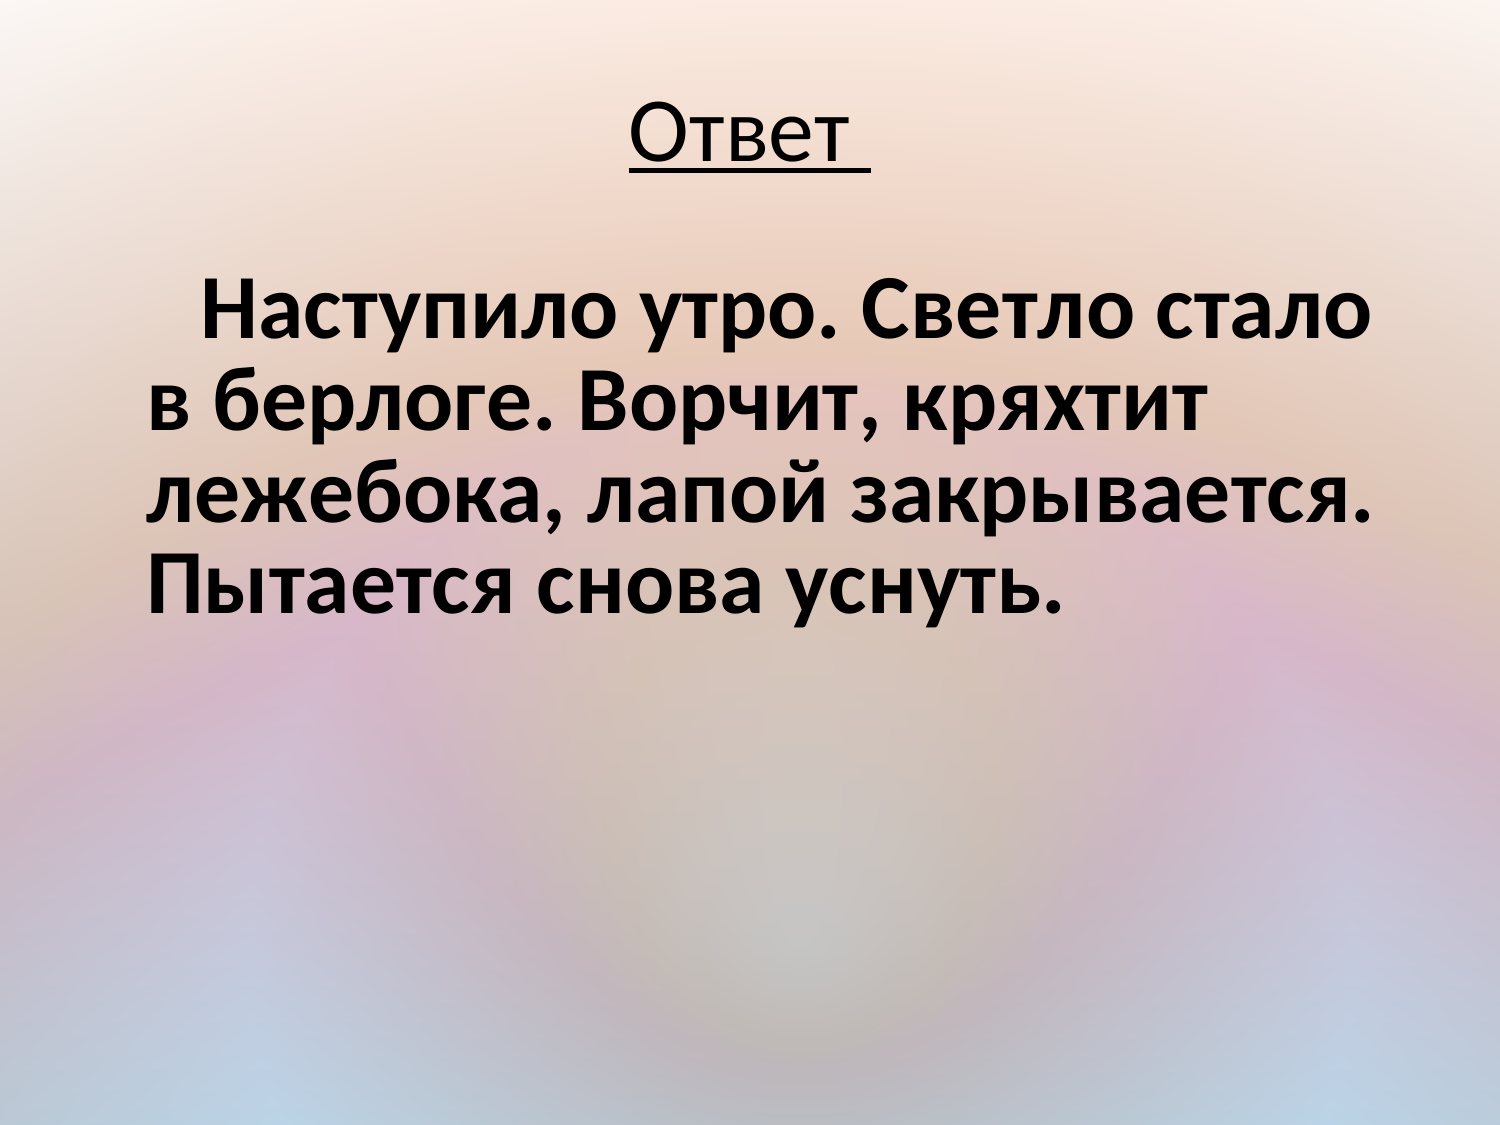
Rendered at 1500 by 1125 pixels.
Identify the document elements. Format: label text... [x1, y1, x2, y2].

list Наступило утро. Светло стало в берлоге. Ворчит, кряхтит лежебока, лапой закрывается. Пытается снова уснуть. [75, 262, 1425, 1005]
title Ответ [75, 45, 1425, 233]
picture [0, 0, 1500, 1125]
